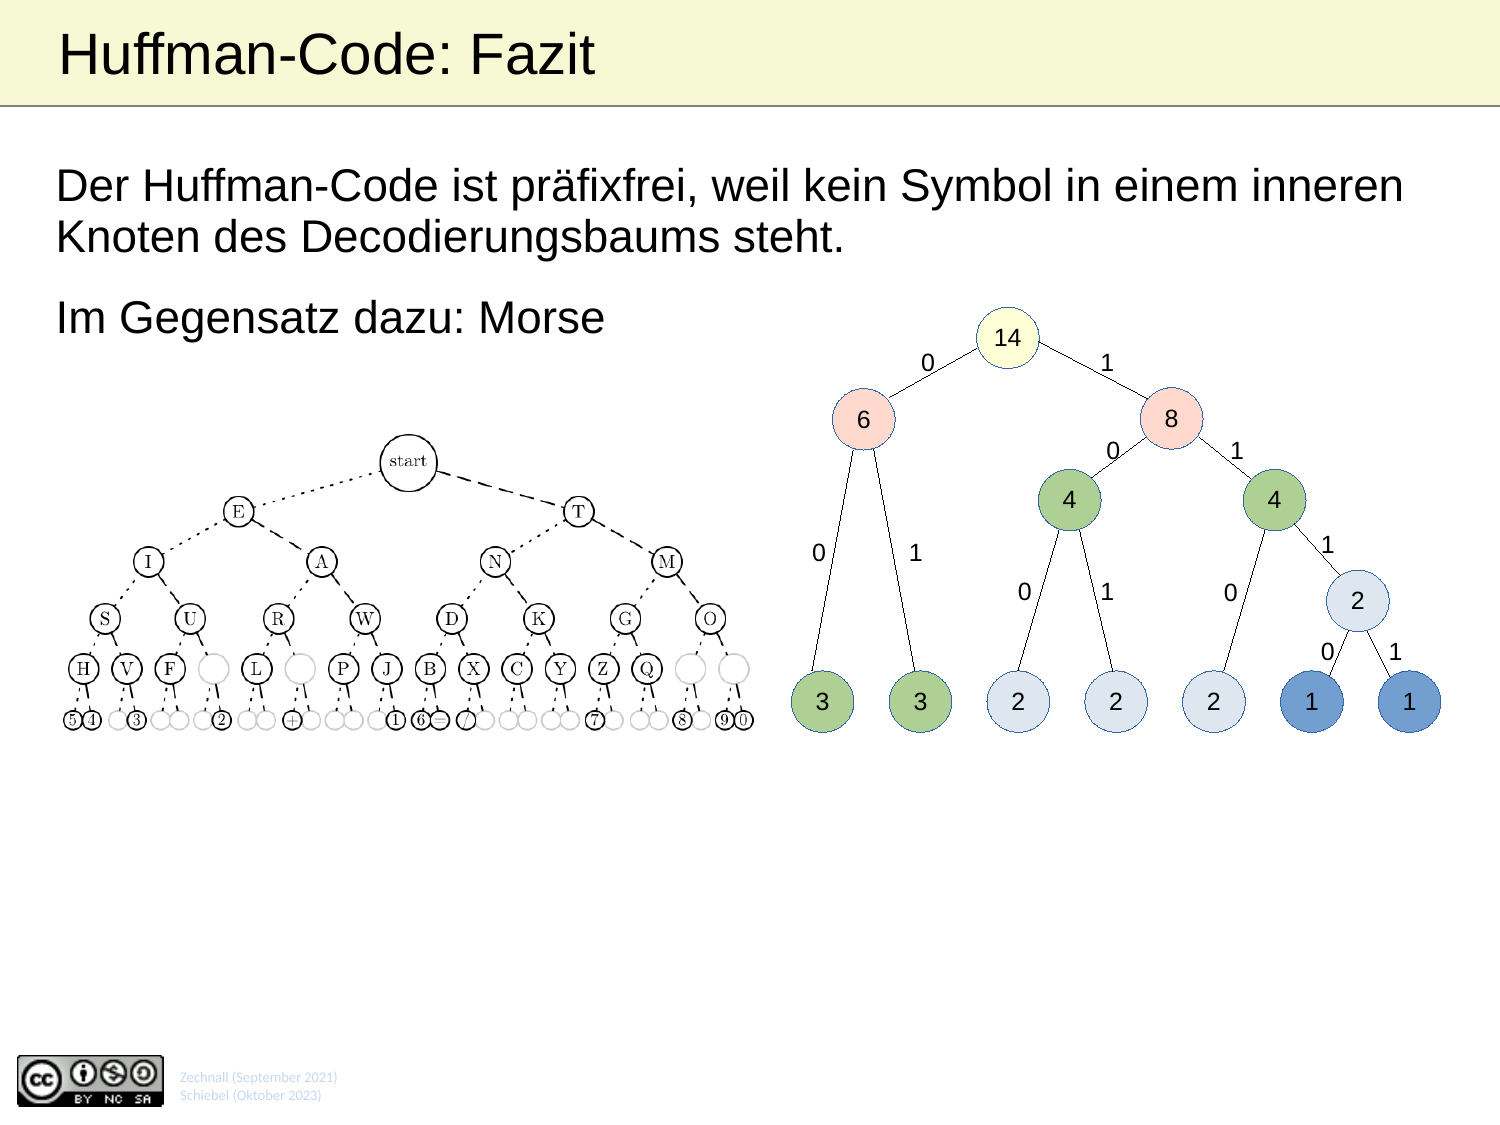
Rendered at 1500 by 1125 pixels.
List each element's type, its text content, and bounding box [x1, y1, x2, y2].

text_box 3 [791, 670, 854, 733]
text_box 1 [894, 531, 938, 575]
text_box 2 [1084, 670, 1148, 733]
text_box 2 [1326, 570, 1390, 632]
text_box 0 [906, 341, 950, 385]
text_box 1 [1378, 672, 1441, 733]
text_box 1 [1373, 630, 1418, 673]
picture [17, 1055, 164, 1107]
picture [59, 430, 756, 733]
text_box 2 [986, 670, 1050, 733]
text_box 6 [832, 388, 896, 451]
text_box 0 [1209, 571, 1253, 615]
text_box 1 [1085, 570, 1130, 613]
title Huffman-Code: Fazit [59, 5, 1016, 104]
text_box 0 [797, 531, 842, 575]
text_box 1 [1280, 671, 1344, 733]
text_box 1 [1215, 428, 1260, 472]
text_box 8 [1140, 387, 1204, 450]
text_box 0 [1306, 630, 1350, 673]
list Der Huffman-Code ist präfixfrei, weil kein Symbol in einem inneren Knoten des Decodierungsbaums steht. Im Gegensatz dazu: Morse [55, 159, 1406, 969]
text_box 3 [889, 670, 952, 733]
text_box 4 [1038, 469, 1102, 531]
text_box 4 [1243, 469, 1307, 531]
text_box 1 [1085, 341, 1130, 385]
text_box 0 [1091, 428, 1136, 472]
text_box 1 [1306, 523, 1350, 567]
text_box 0 [1003, 570, 1047, 613]
text_box 2 [1182, 670, 1246, 733]
text_box 14 [976, 307, 1040, 369]
